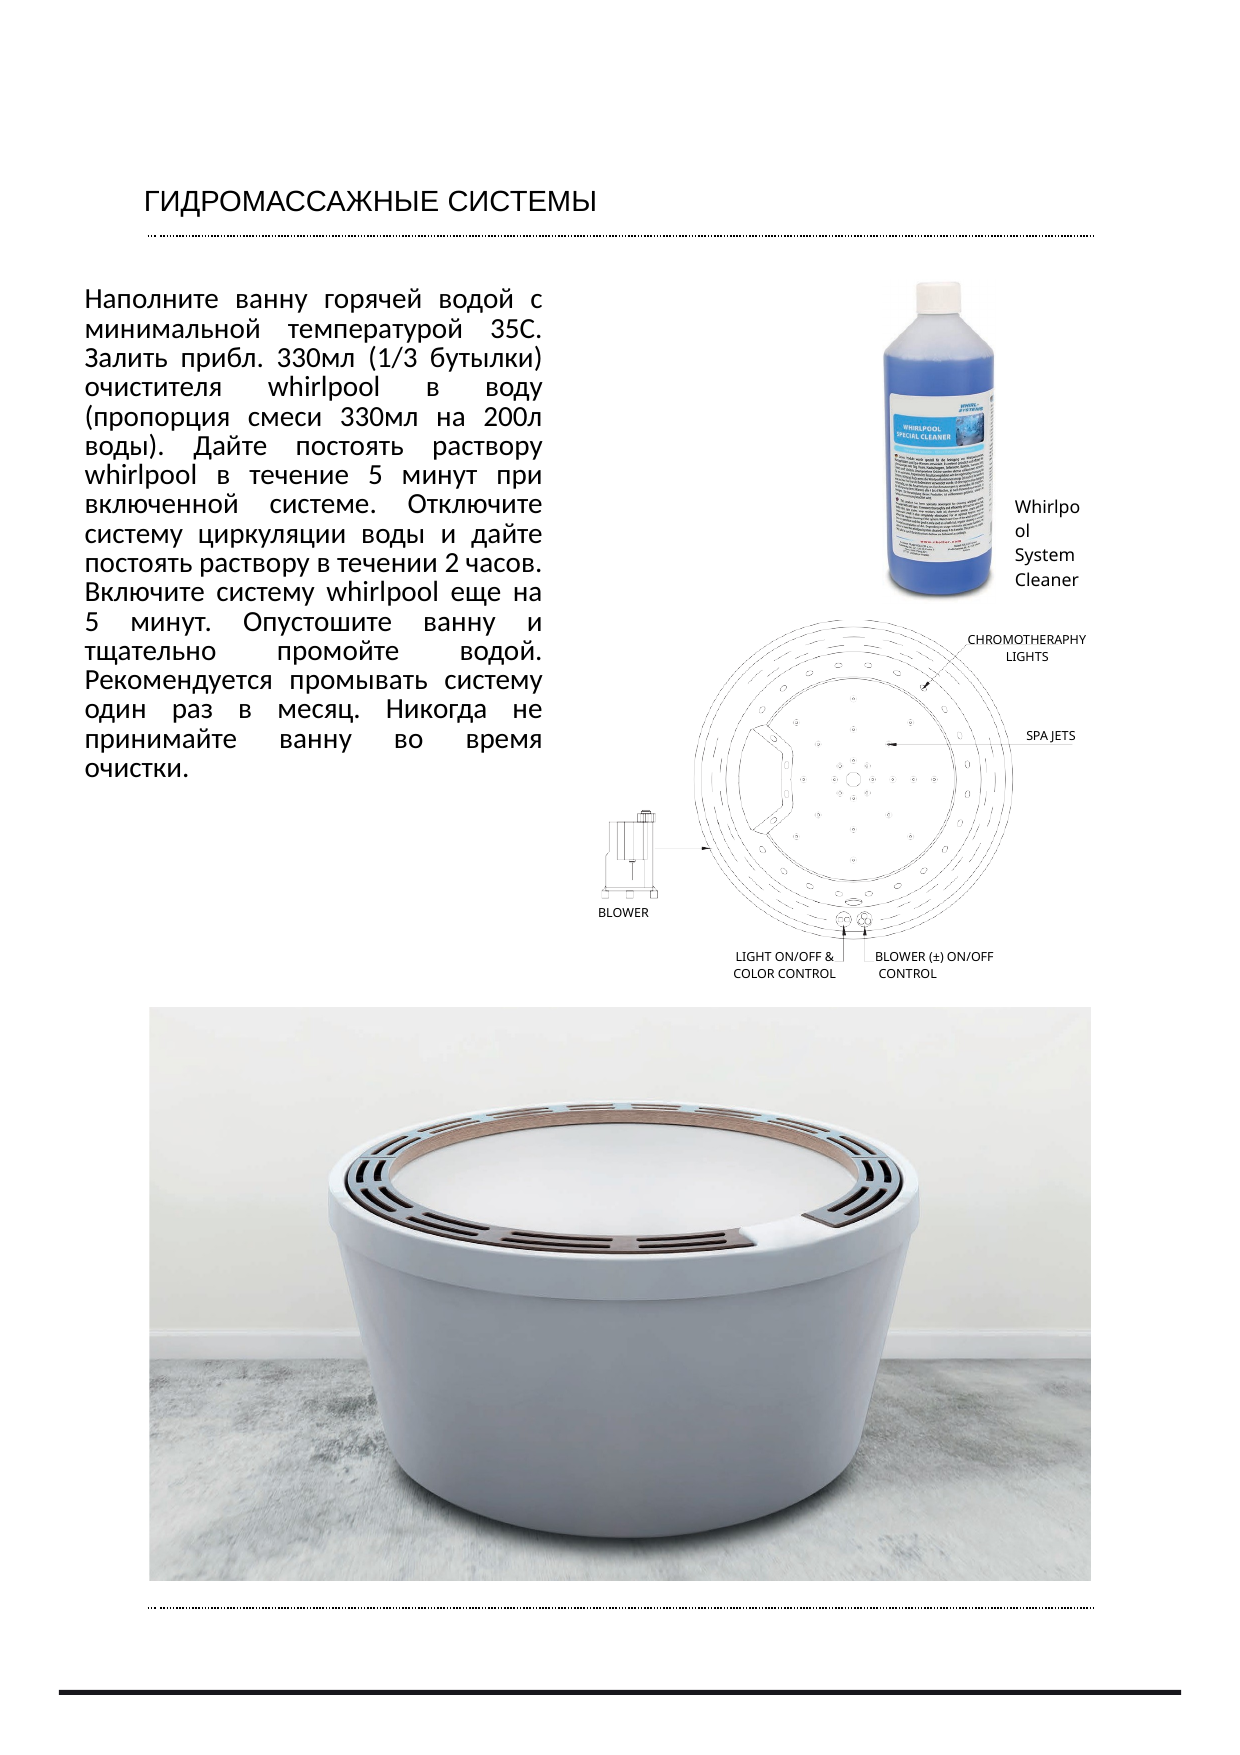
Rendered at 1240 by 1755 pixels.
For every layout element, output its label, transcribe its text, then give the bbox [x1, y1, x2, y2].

text_box LIGHT ON/OFF & COLOR CONTROL [728, 962, 838, 983]
text_box [58, 1689, 1182, 1695]
text_box BLOWER (±) ON/OFF CONTROL [873, 962, 998, 983]
text_box [149, 1007, 1091, 1581]
text_box CHROMOTHERAPHY LIGHTS [1073, 628, 1091, 666]
text_box [601, 620, 1073, 962]
text_box Whirlpool System Cleaner [1012, 488, 1087, 592]
text_box [817, 279, 1058, 604]
text_box Наполните ванну горячей водой с минимальной температурой 35С. Залить прибл. 330мл (1/3 бутылки) очистителя whirlpool в воду (пропорция смеси 330мл на 200л воды). Дайте постоять раствору whirlpool в течение 5 минут при включенной системе. Отключите систему циркуляции воды и дайте постоять раствору в течении 2 часов. Включите систему whirlpool еще на 5 минут. Опустошите ванну и тщательно промойте водой. Рекомендуется промывать систему один раз в месяц. Никогда не принимайте ванну во время очистки. [69, 279, 558, 793]
text_box ГИДРОМАССАЖНЫЕ СИСТЕМЫ [141, 182, 722, 218]
